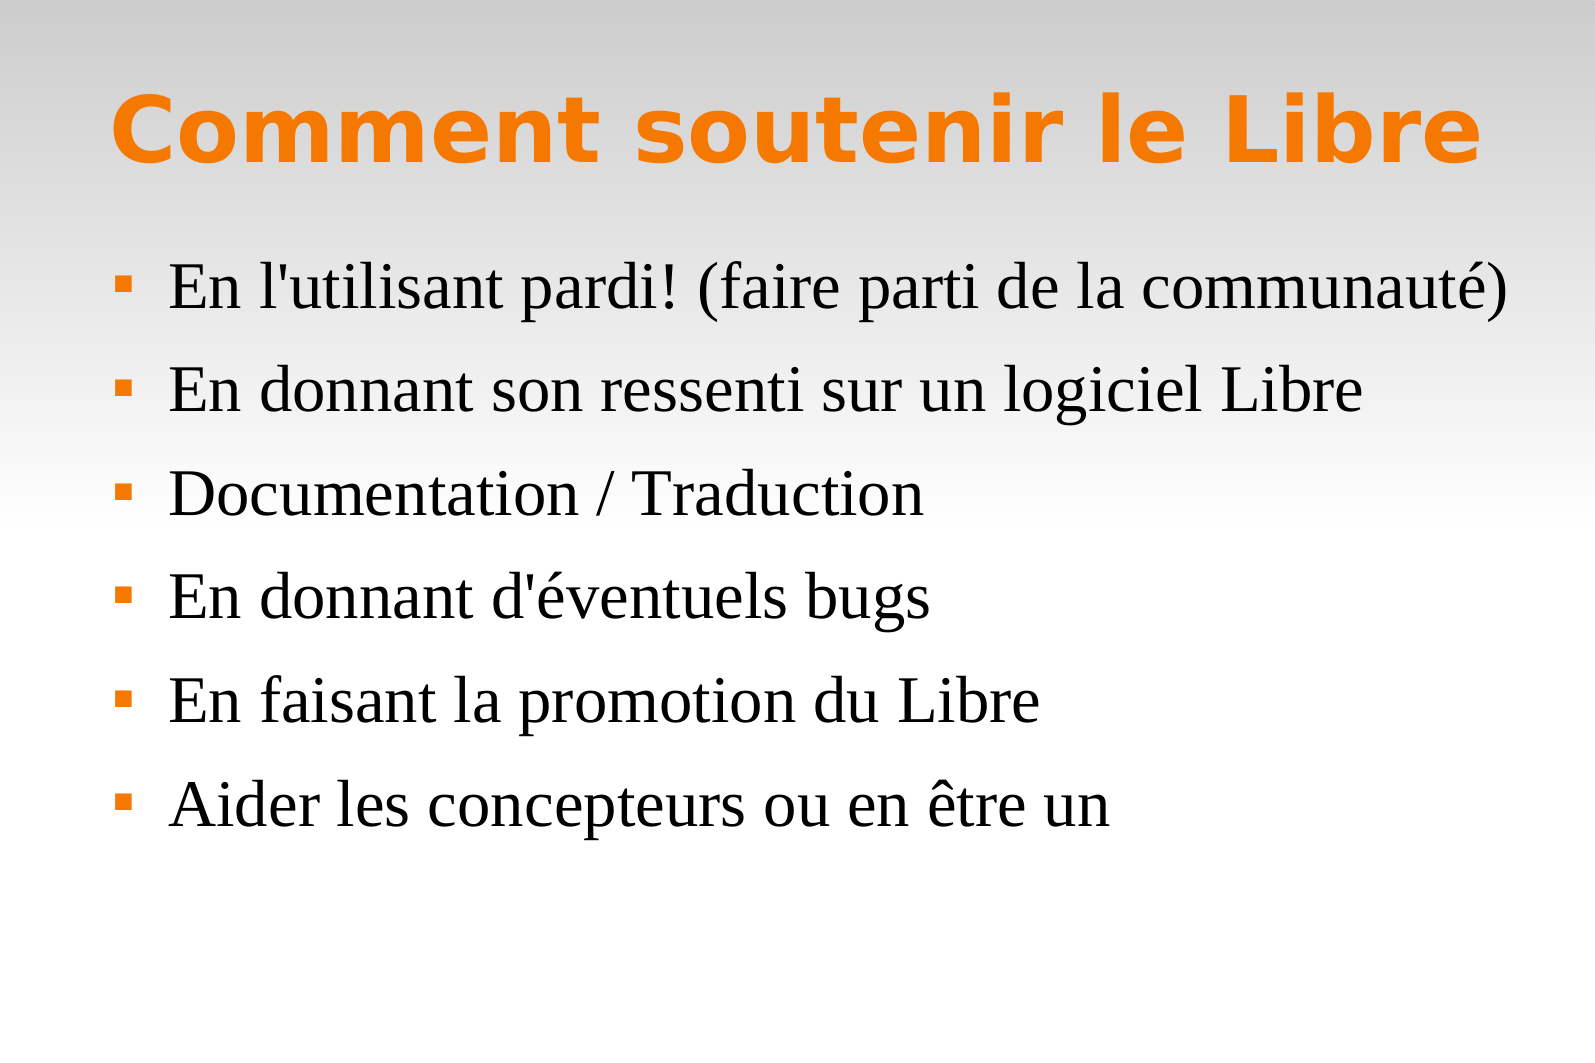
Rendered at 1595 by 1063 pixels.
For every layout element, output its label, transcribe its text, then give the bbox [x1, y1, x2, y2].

title Comment soutenir le Libre [79, 49, 1515, 213]
list En l'utilisant pardi! (faire parti de la communauté) En donnant son ressenti sur un logiciel Libre Documentation / Traduction En donnant d'éventuels bugs En faisant la promotion du Libre Aider les concepteurs ou en être un [79, 248, 1515, 936]
